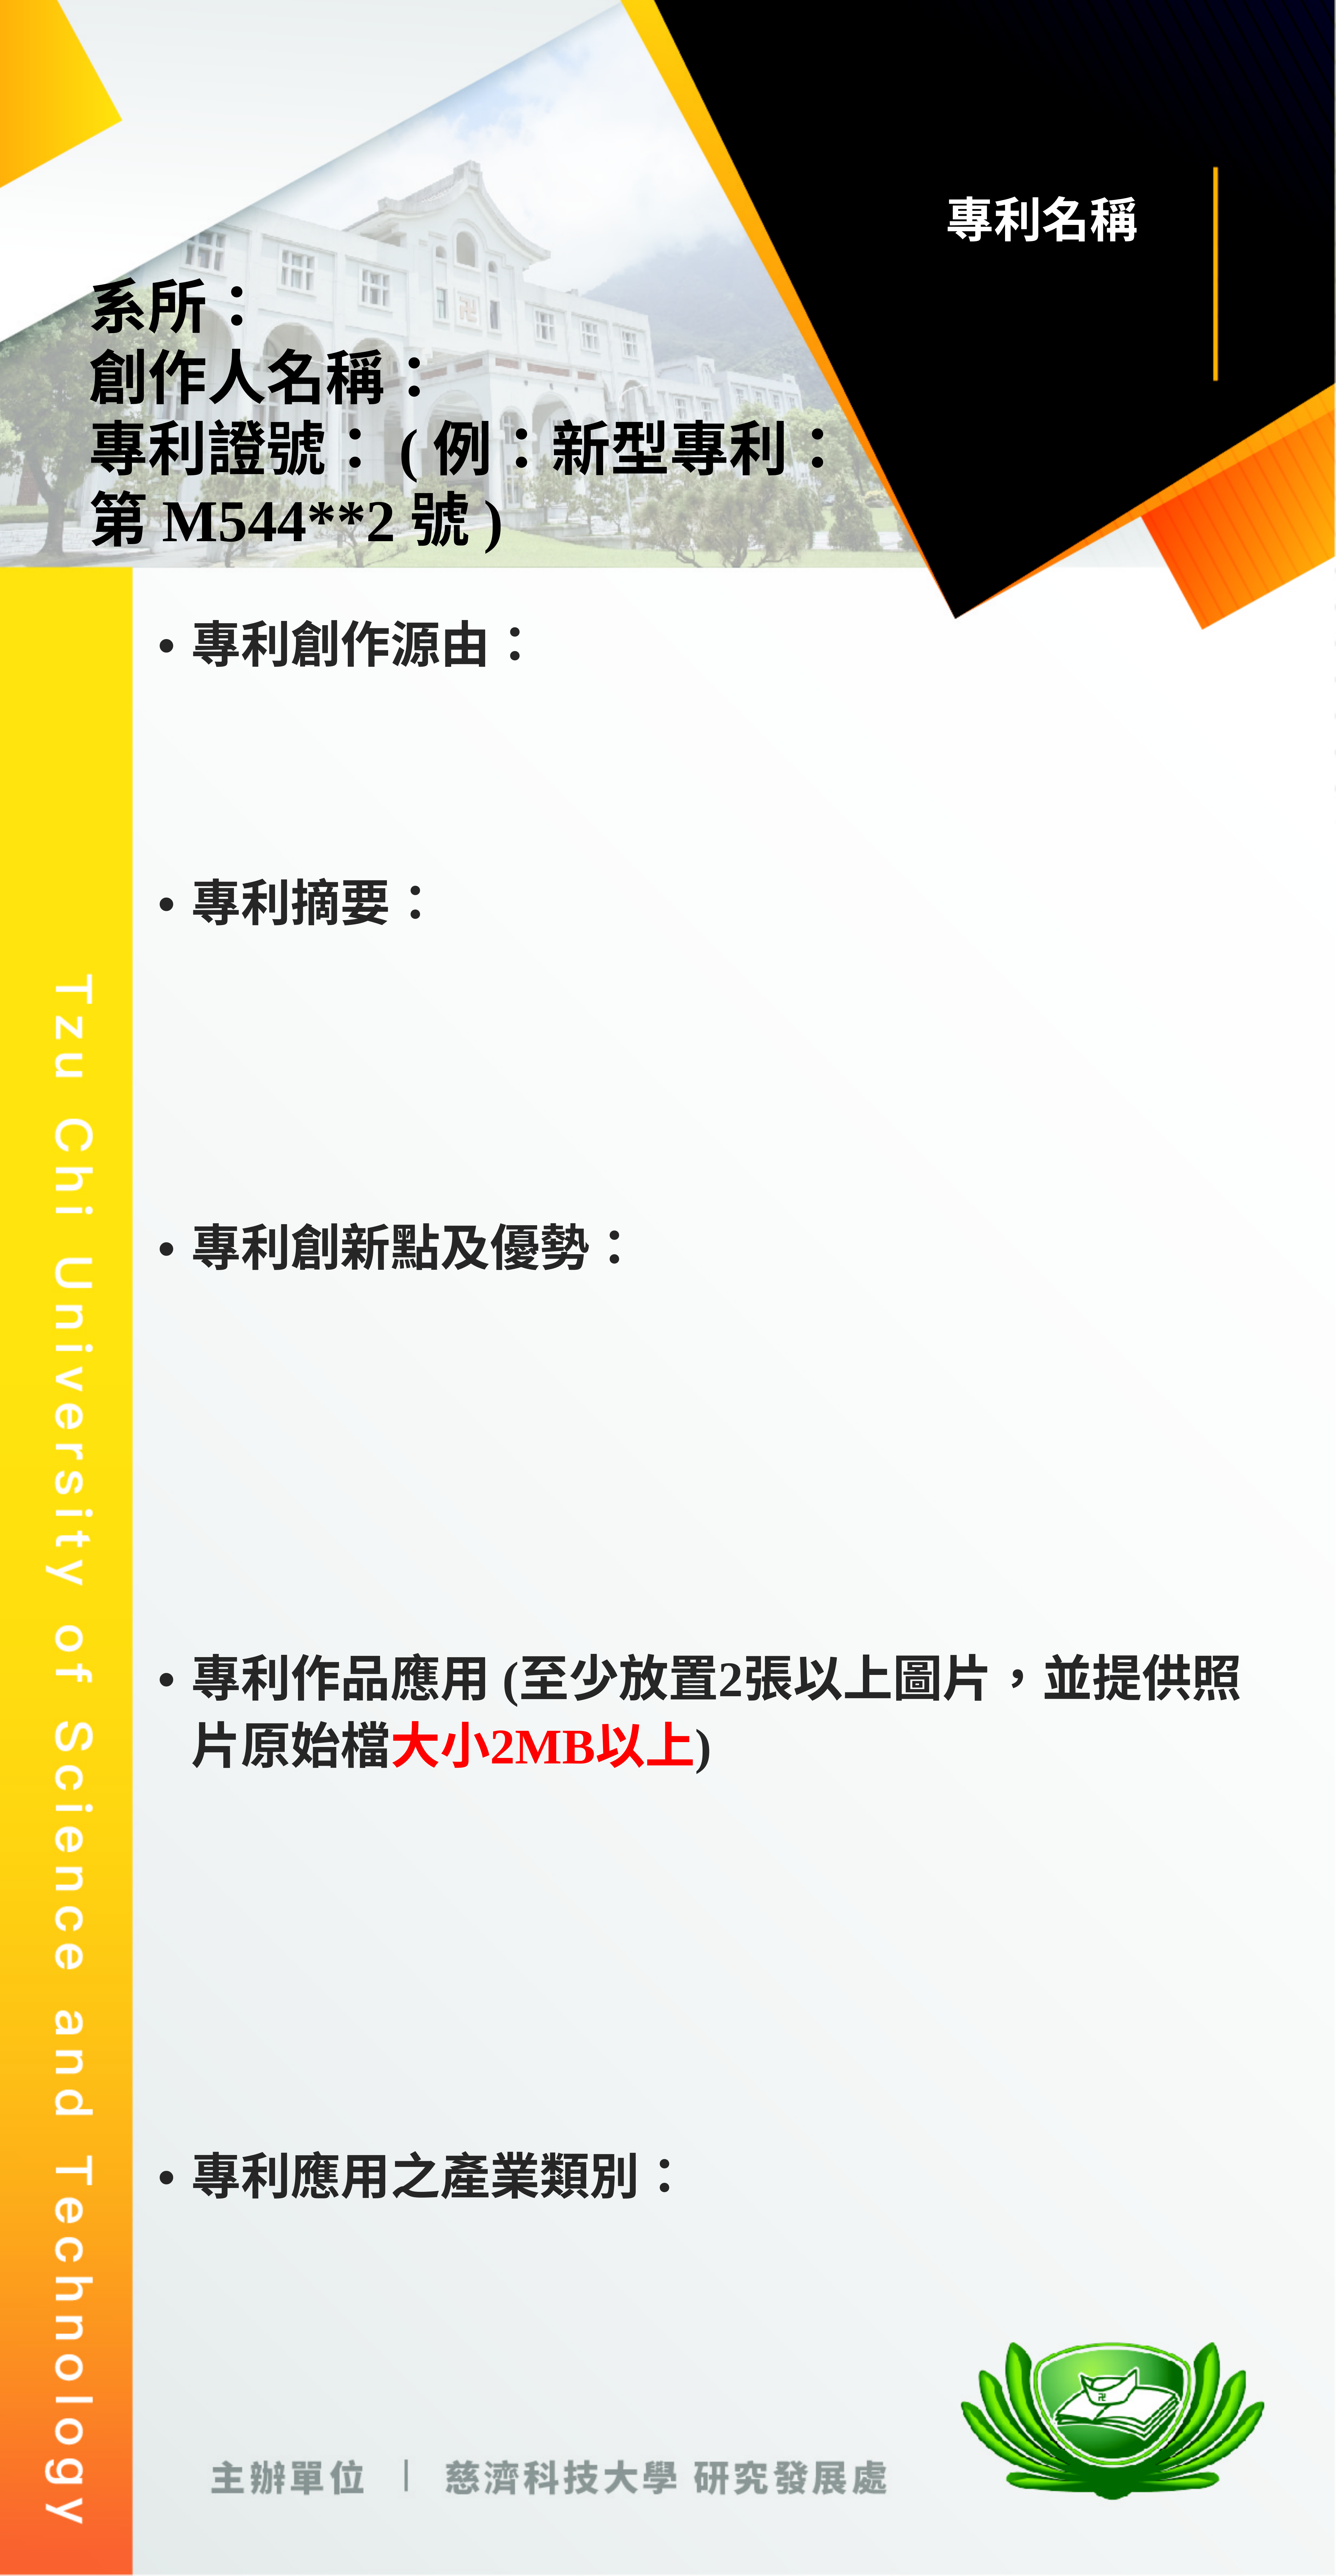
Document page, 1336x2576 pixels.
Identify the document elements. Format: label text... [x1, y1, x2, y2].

list 專利名稱 [687, 187, 1336, 250]
title 系所： 創作人名稱： 專利證號：(例：新型專利：第M544**2號) [84, 267, 793, 478]
picture [0, 0, 1336, 2576]
list 專利創作源由： 專利摘要： 專利創新點及優勢： 專利作品應用 (至少放置2張以上圖片，並提供照片原始檔大小2MB以上) 專利應用之產業類別： [84, 500, 793, 563]
